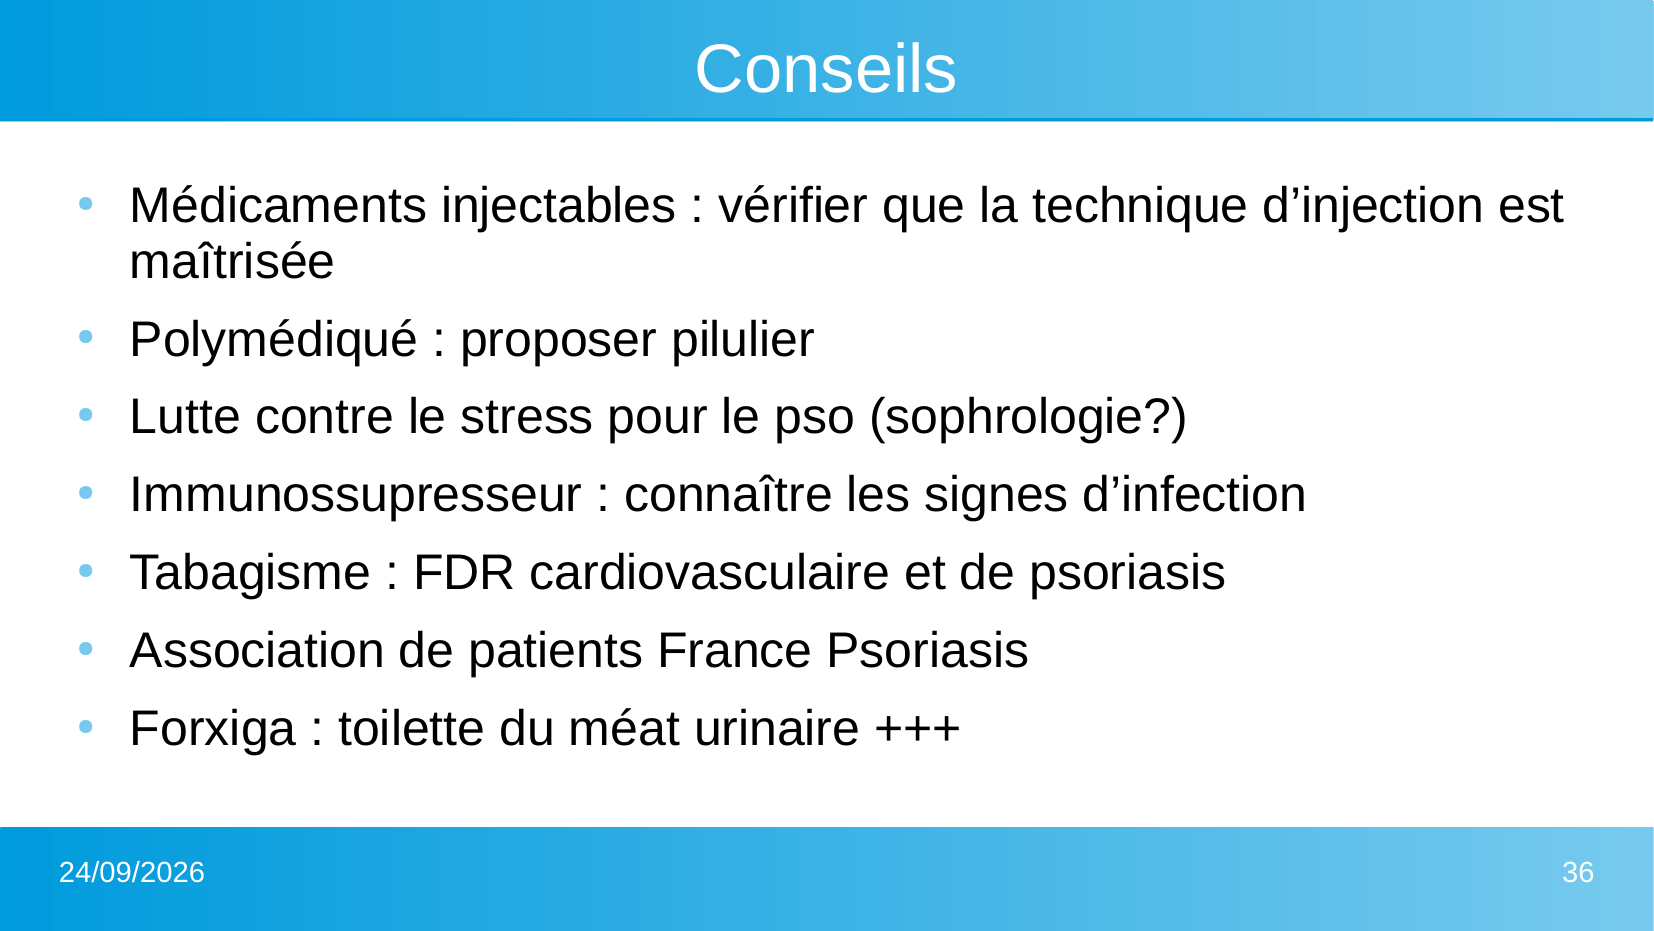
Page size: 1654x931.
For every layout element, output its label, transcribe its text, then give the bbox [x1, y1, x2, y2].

title Conseils [59, 29, 1595, 108]
list Médicaments injectables : vérifier que la technique d’injection est maîtrisée Polymédiqué : proposer pilulier Lutte contre le stress pour le pso (sophrologie?) Immunossupresseur : connaître les signes d’infection Tabagisme : FDR cardiovasculaire et de psoriasis Association de patients France Psoriasis Forxiga : toilette du méat urinaire +++ [59, 177, 1595, 768]
